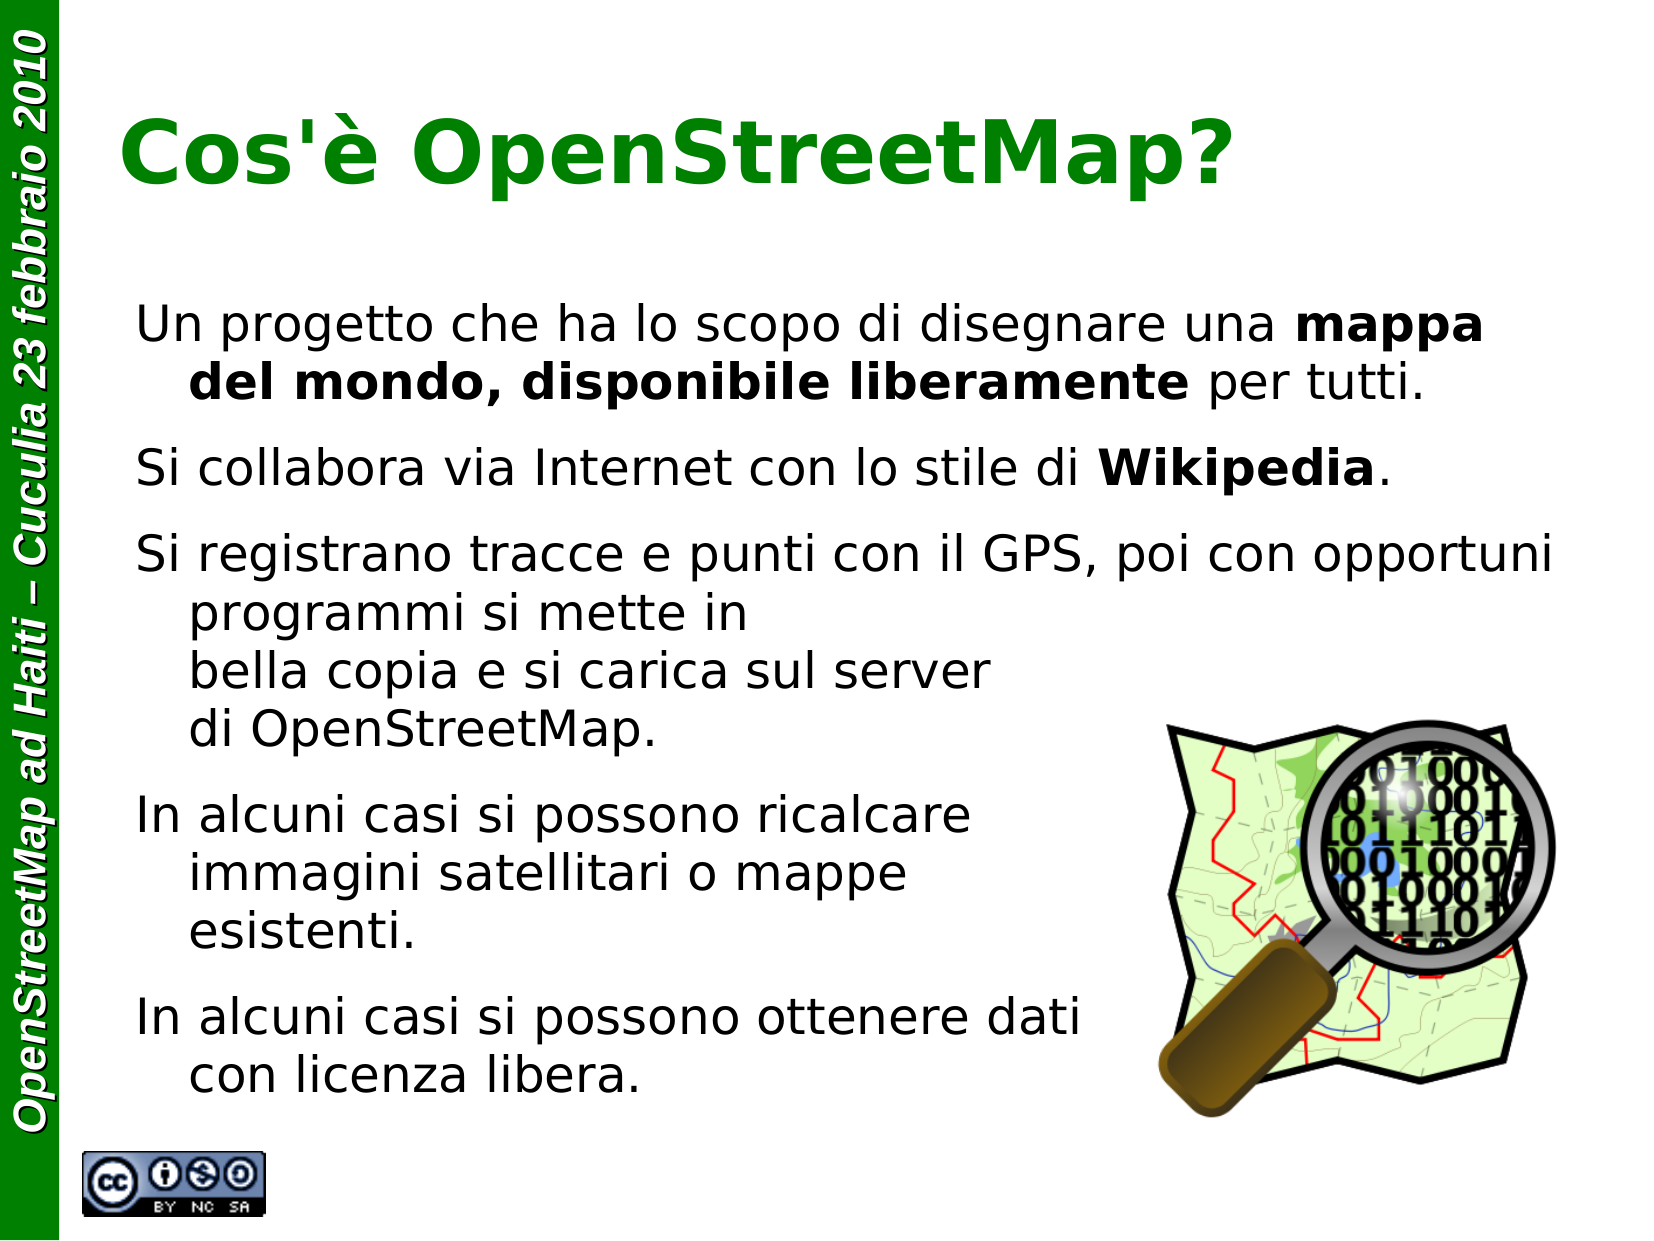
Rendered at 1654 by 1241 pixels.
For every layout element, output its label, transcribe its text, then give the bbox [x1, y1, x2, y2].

picture [82, 1151, 266, 1217]
title Cos'è OpenStreetMap? [118, 56, 1565, 249]
list Un progetto che ha lo scopo di disegnare una mappa del mondo, disponibile liberamente per tutti. Si collabora via Internet con lo stile di Wikipedia. Si registrano tracce e punti con il GPS, poi con opportuni programmi si mette in bella copia e si carica sul server di OpenStreetMap. In alcuni casi si possono ricalcare immagini satellitari o mappe esistenti. In alcuni casi si possono ottenere dati con licenza libera. [118, 295, 1565, 1123]
picture [1151, 708, 1565, 1123]
